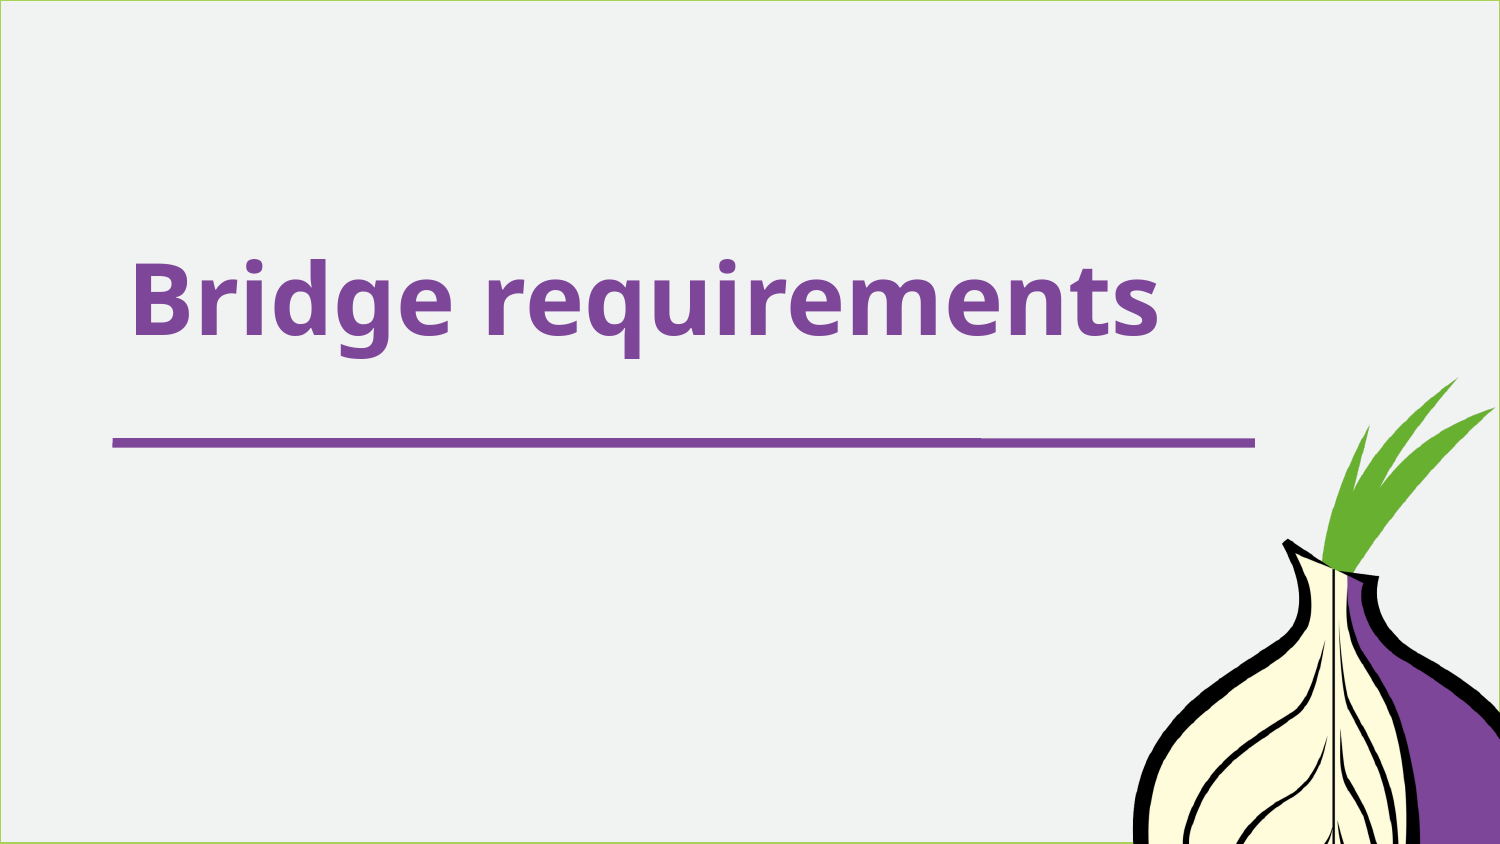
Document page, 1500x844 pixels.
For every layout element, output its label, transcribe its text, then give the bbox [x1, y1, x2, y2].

text_box Bridge requirements [112, 148, 1387, 443]
picture [1122, 377, 1500, 844]
